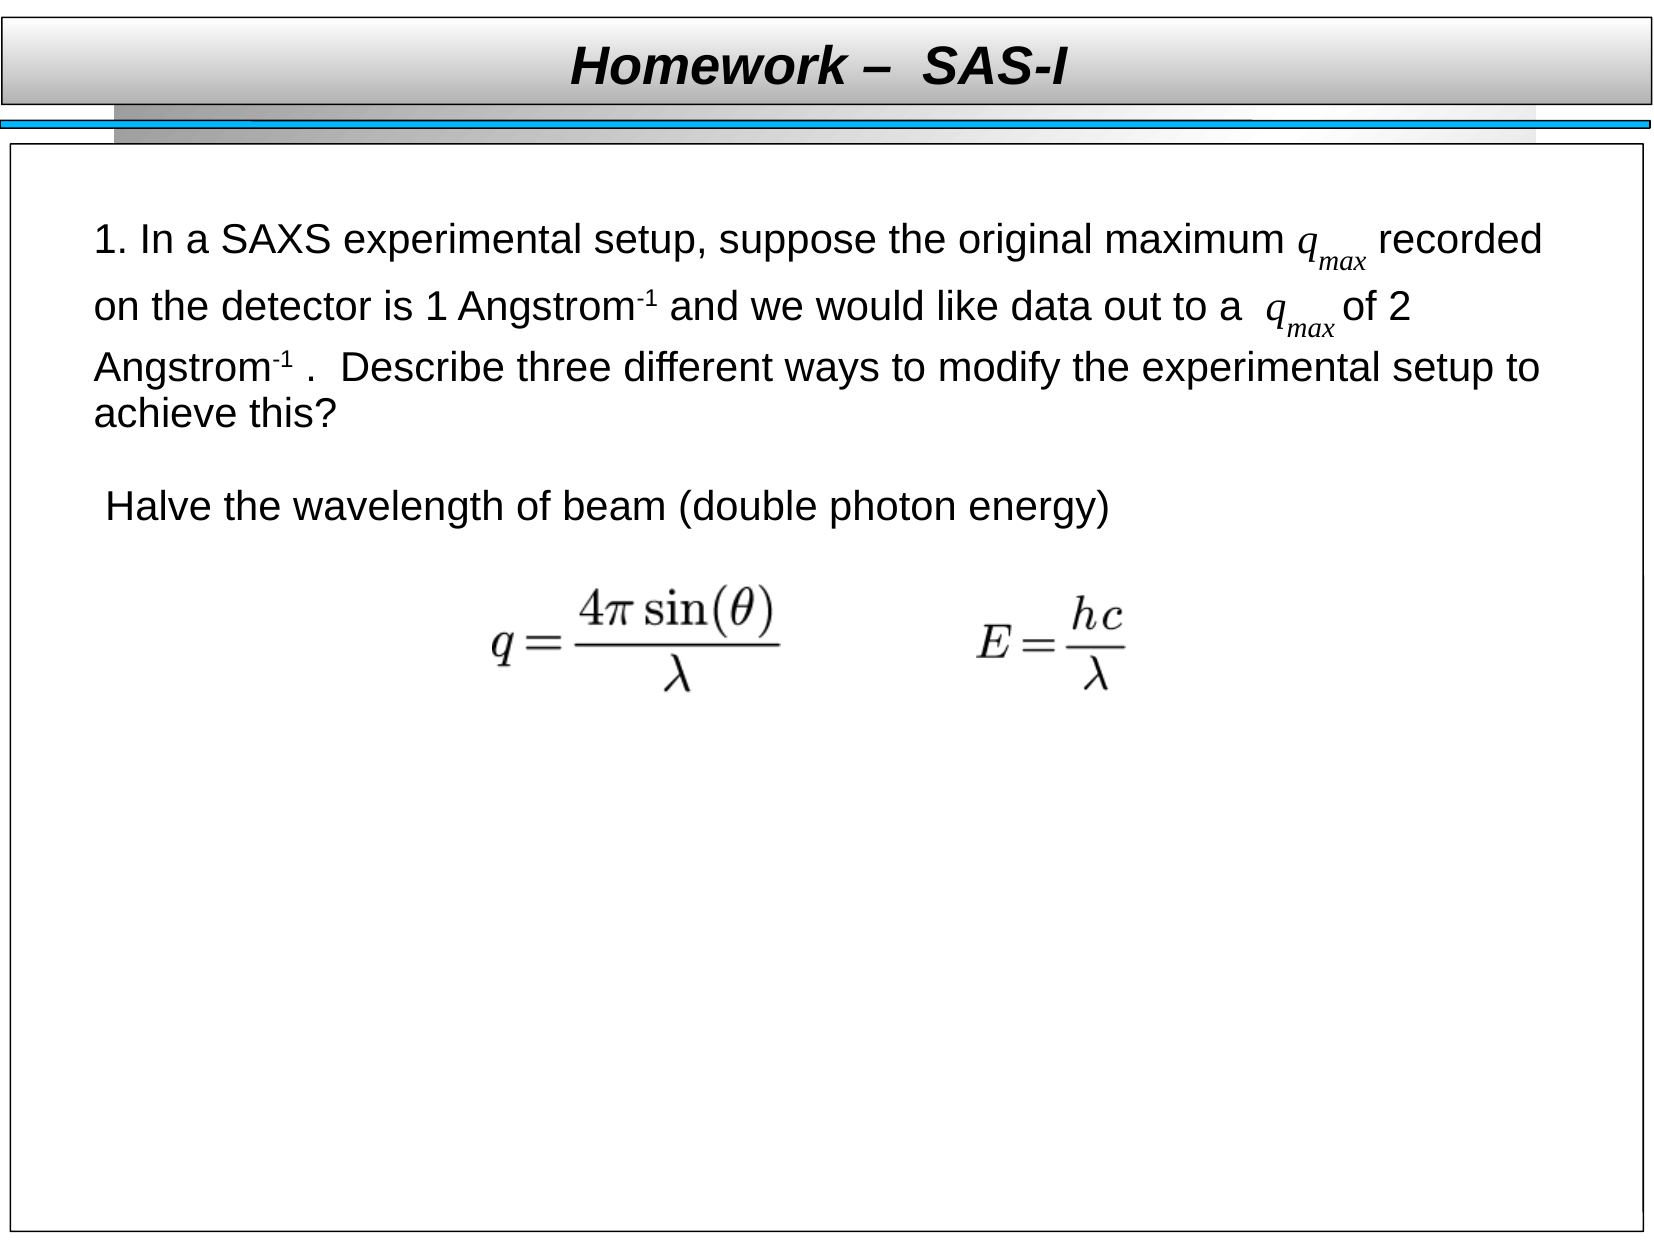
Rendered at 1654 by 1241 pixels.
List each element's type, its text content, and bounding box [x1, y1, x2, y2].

picture [492, 584, 781, 693]
text_box Homework – SAS-I [1, 17, 1652, 105]
picture [976, 595, 1126, 691]
text_box [0, 120, 1651, 129]
text_box [71, 201, 78, 1241]
text_box 1. In a SAXS experimental setup, suppose the original maximum qmax recorded on the detector is 1 Angstrom-1 and we would like data out to a qmax of 2 Angstrom-1 . Describe three different ways to modify the experimental setup to achieve this? Halve the wavelength of beam (double photon energy) [78, 201, 1576, 1241]
